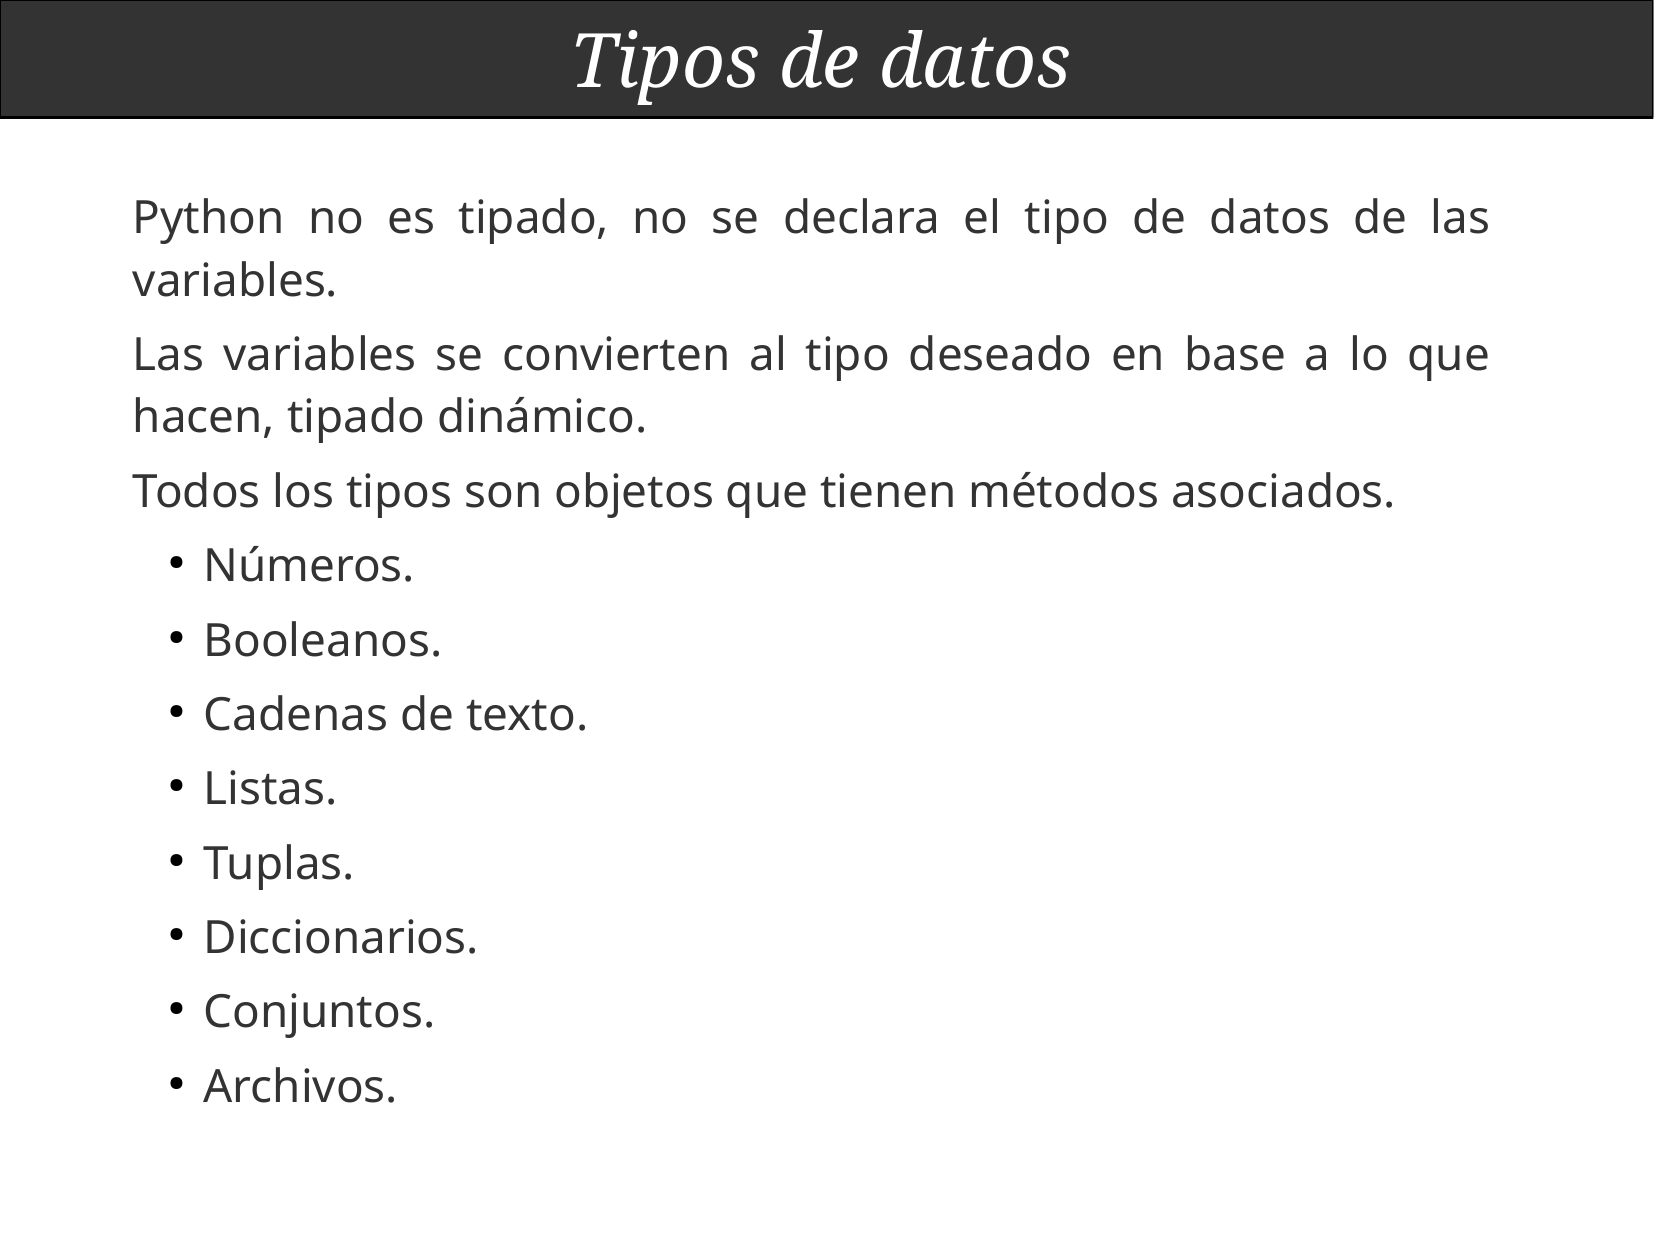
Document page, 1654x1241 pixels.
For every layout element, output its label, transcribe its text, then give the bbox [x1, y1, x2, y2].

text_box Python no es tipado, no se declara el tipo de datos de las variables. Las variables se convierten al tipo deseado en base a lo que hacen, tipado dinámico. Todos los tipos son objetos que tienen métodos asociados. Números. Booleanos. Cadenas de texto. Listas. Tuplas. Diccionarios. Conjuntos. Archivos. [118, 177, 1506, 1003]
text_box Tipos de datos [0, 0, 1654, 101]
